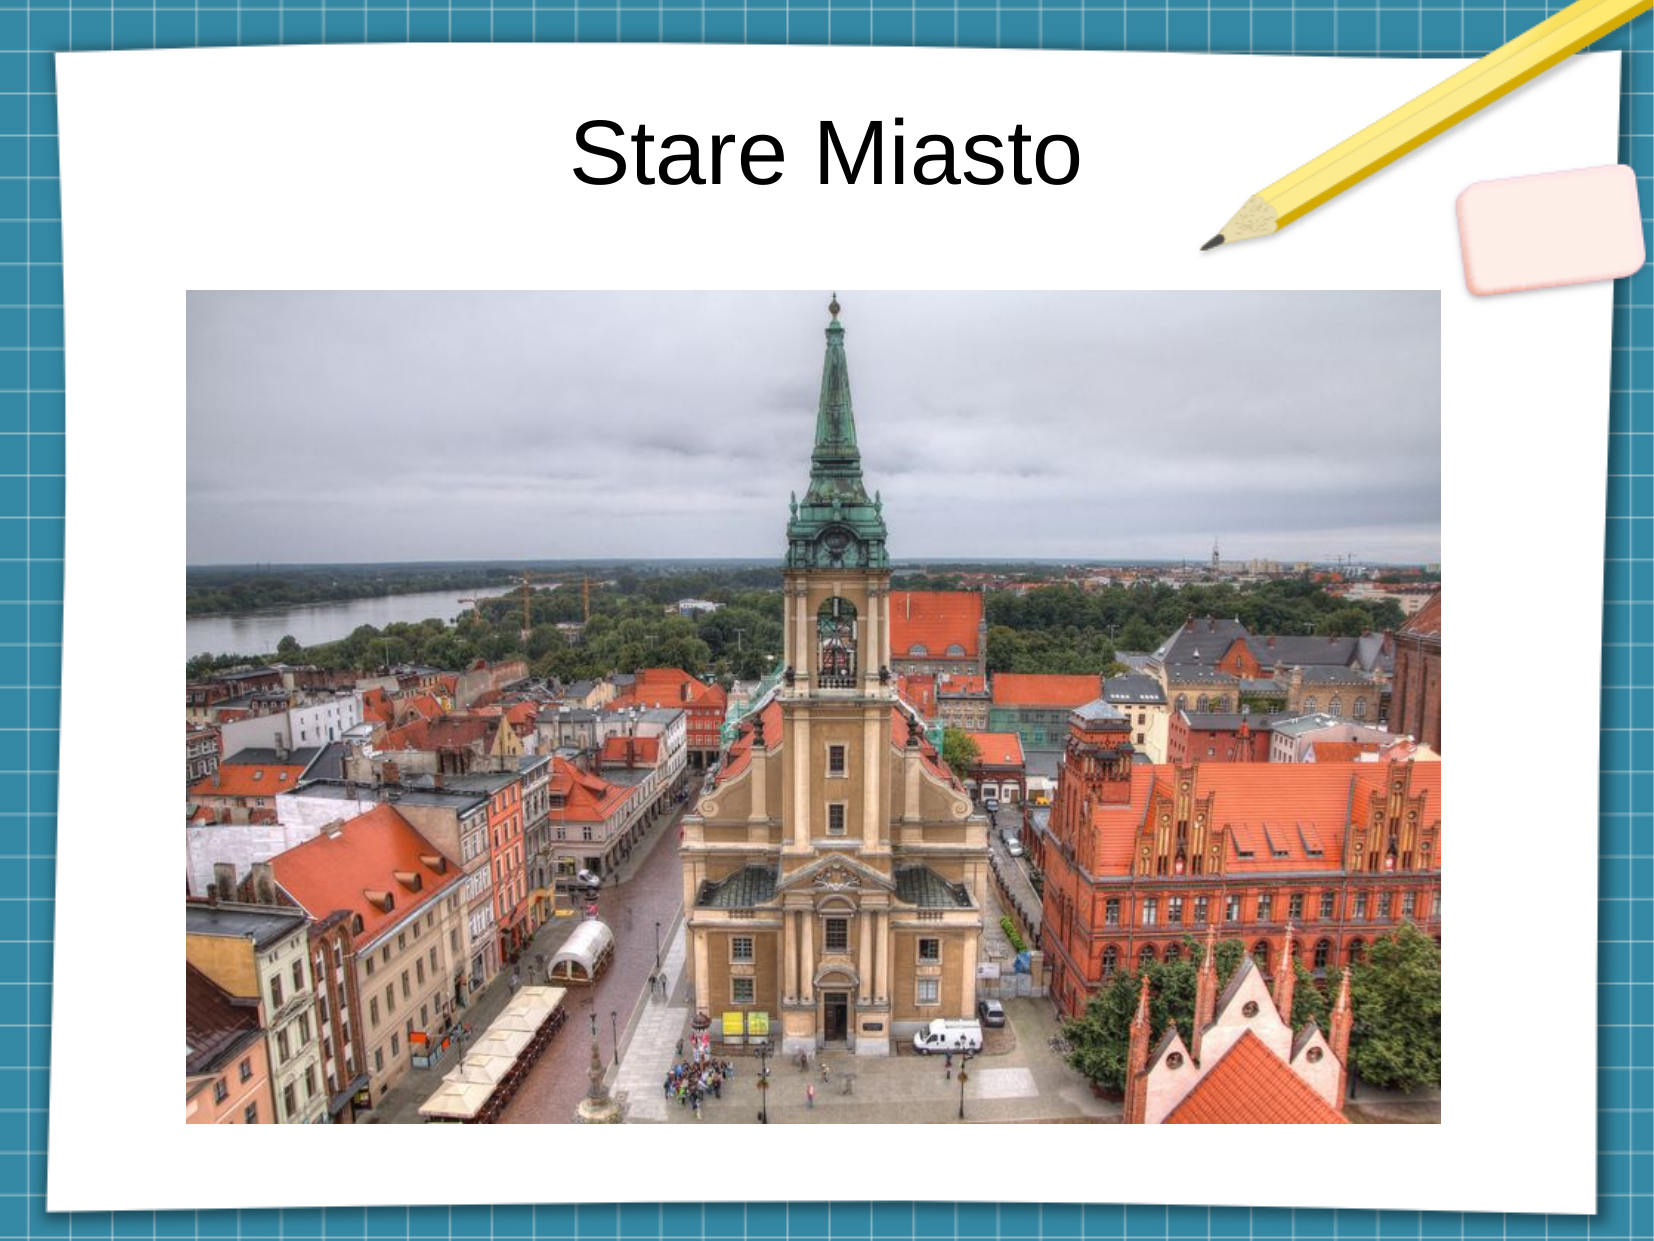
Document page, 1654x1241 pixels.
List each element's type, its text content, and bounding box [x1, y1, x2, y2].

title Stare Miasto [82, 49, 1571, 257]
picture [0, 0, 1654, 1241]
